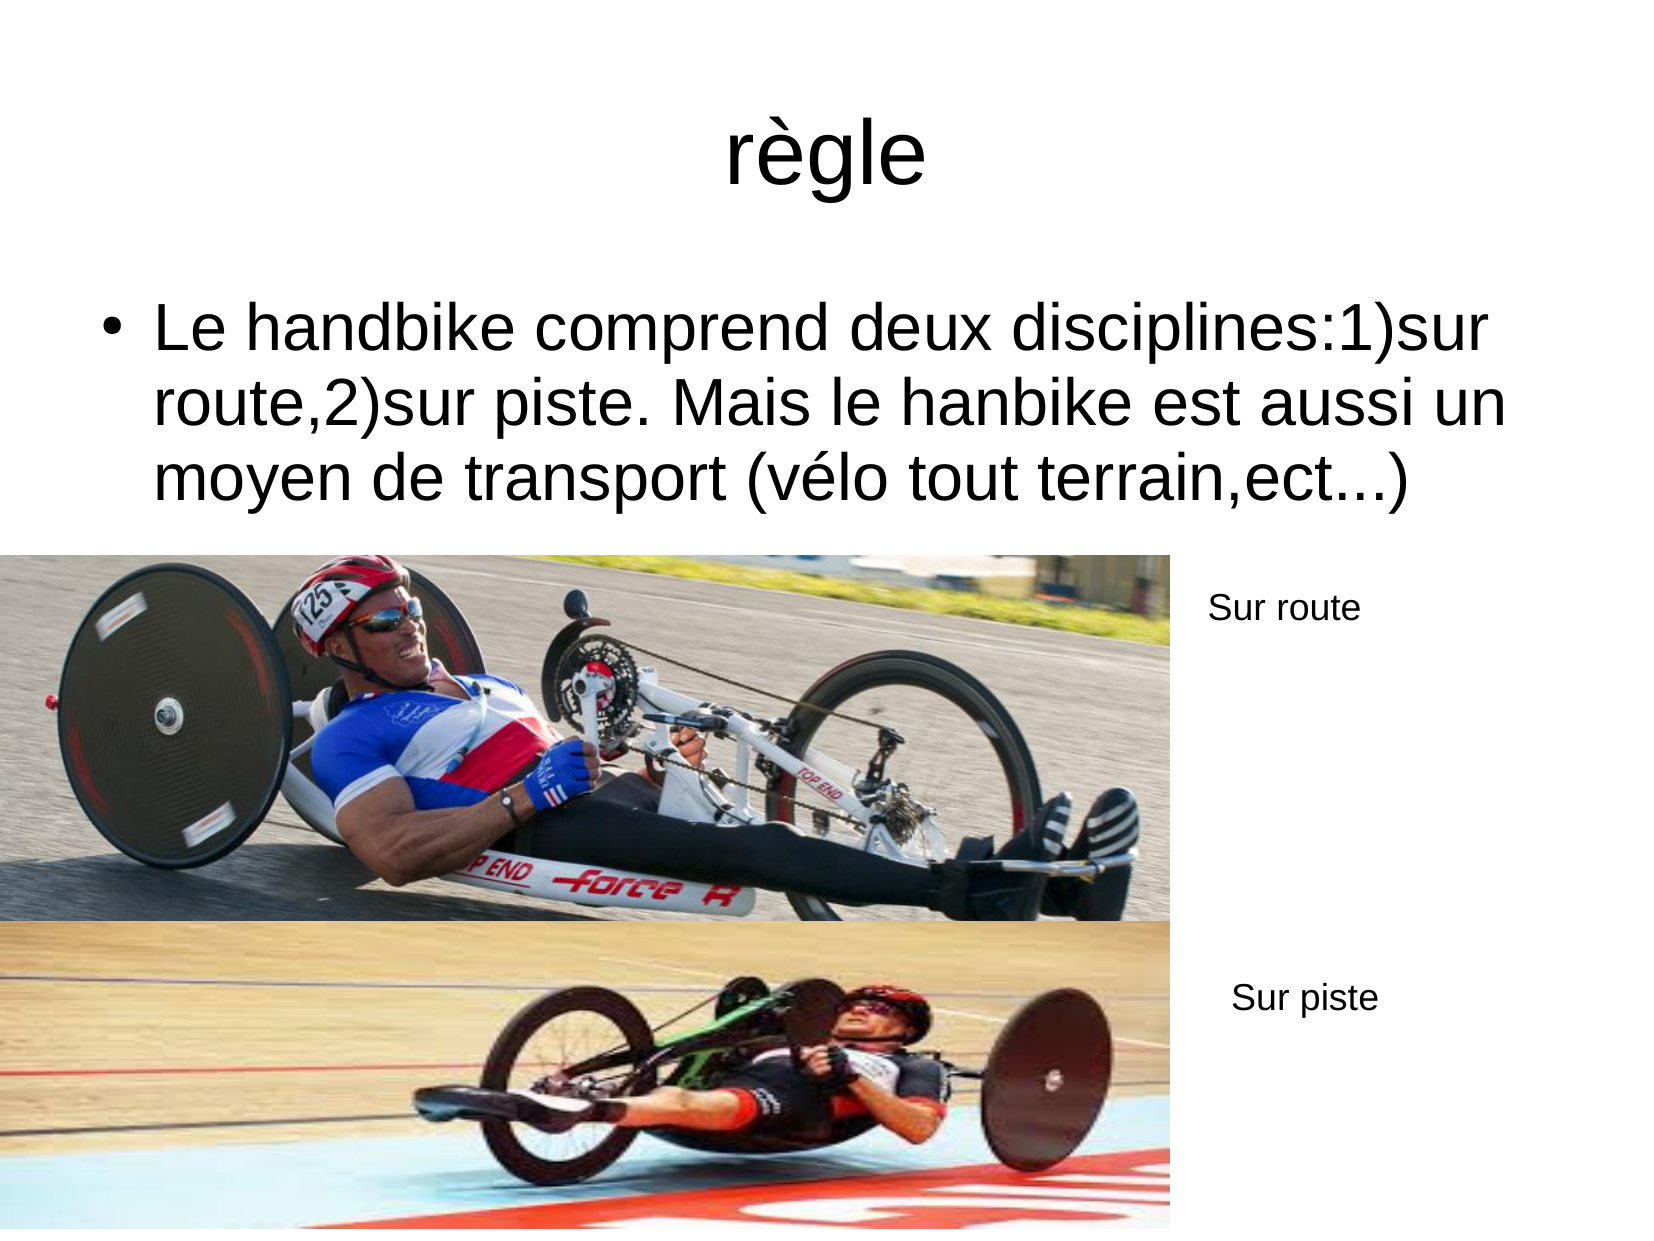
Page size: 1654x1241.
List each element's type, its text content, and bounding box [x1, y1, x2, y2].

text_box Sur route [1192, 578, 1388, 636]
picture [0, 555, 1170, 1229]
text_box Sur piste [1216, 968, 1394, 1026]
title règle [82, 49, 1571, 257]
list Le handbike comprend deux disciplines:1)sur route,2)sur piste. Mais le hanbike est aussi un moyen de transport (vélo tout terrain,ect...) [82, 290, 1571, 1109]
